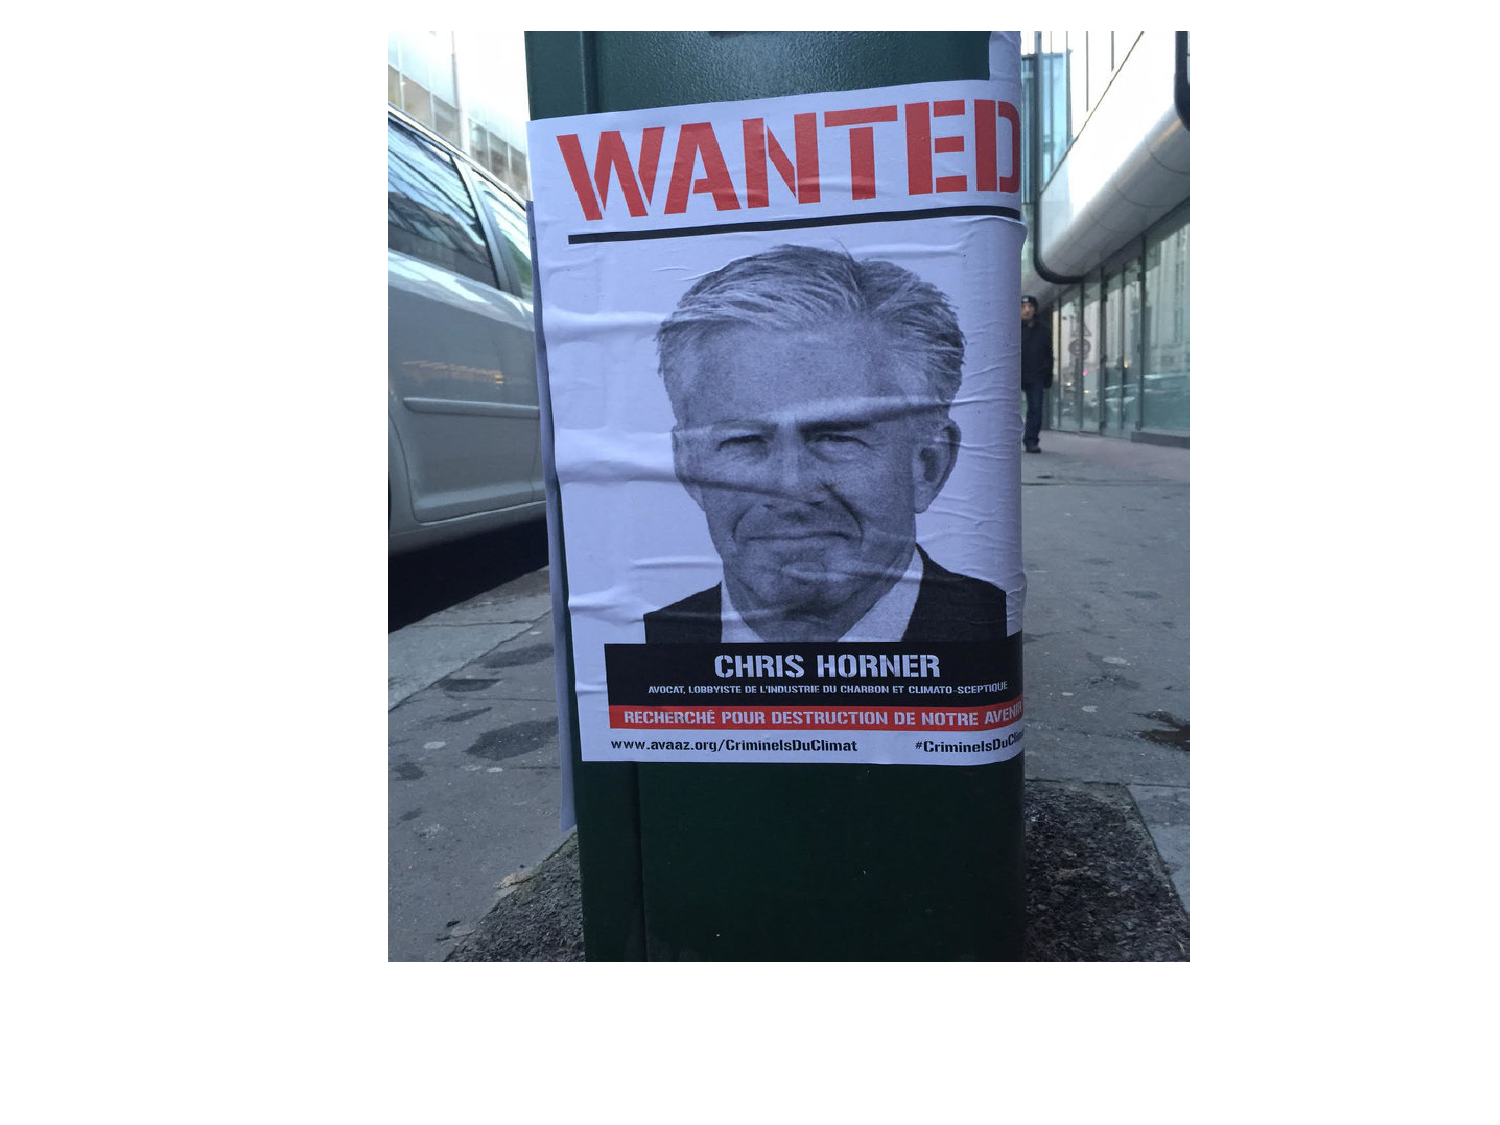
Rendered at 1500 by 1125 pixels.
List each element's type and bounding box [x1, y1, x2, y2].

picture [388, 31, 1190, 962]
